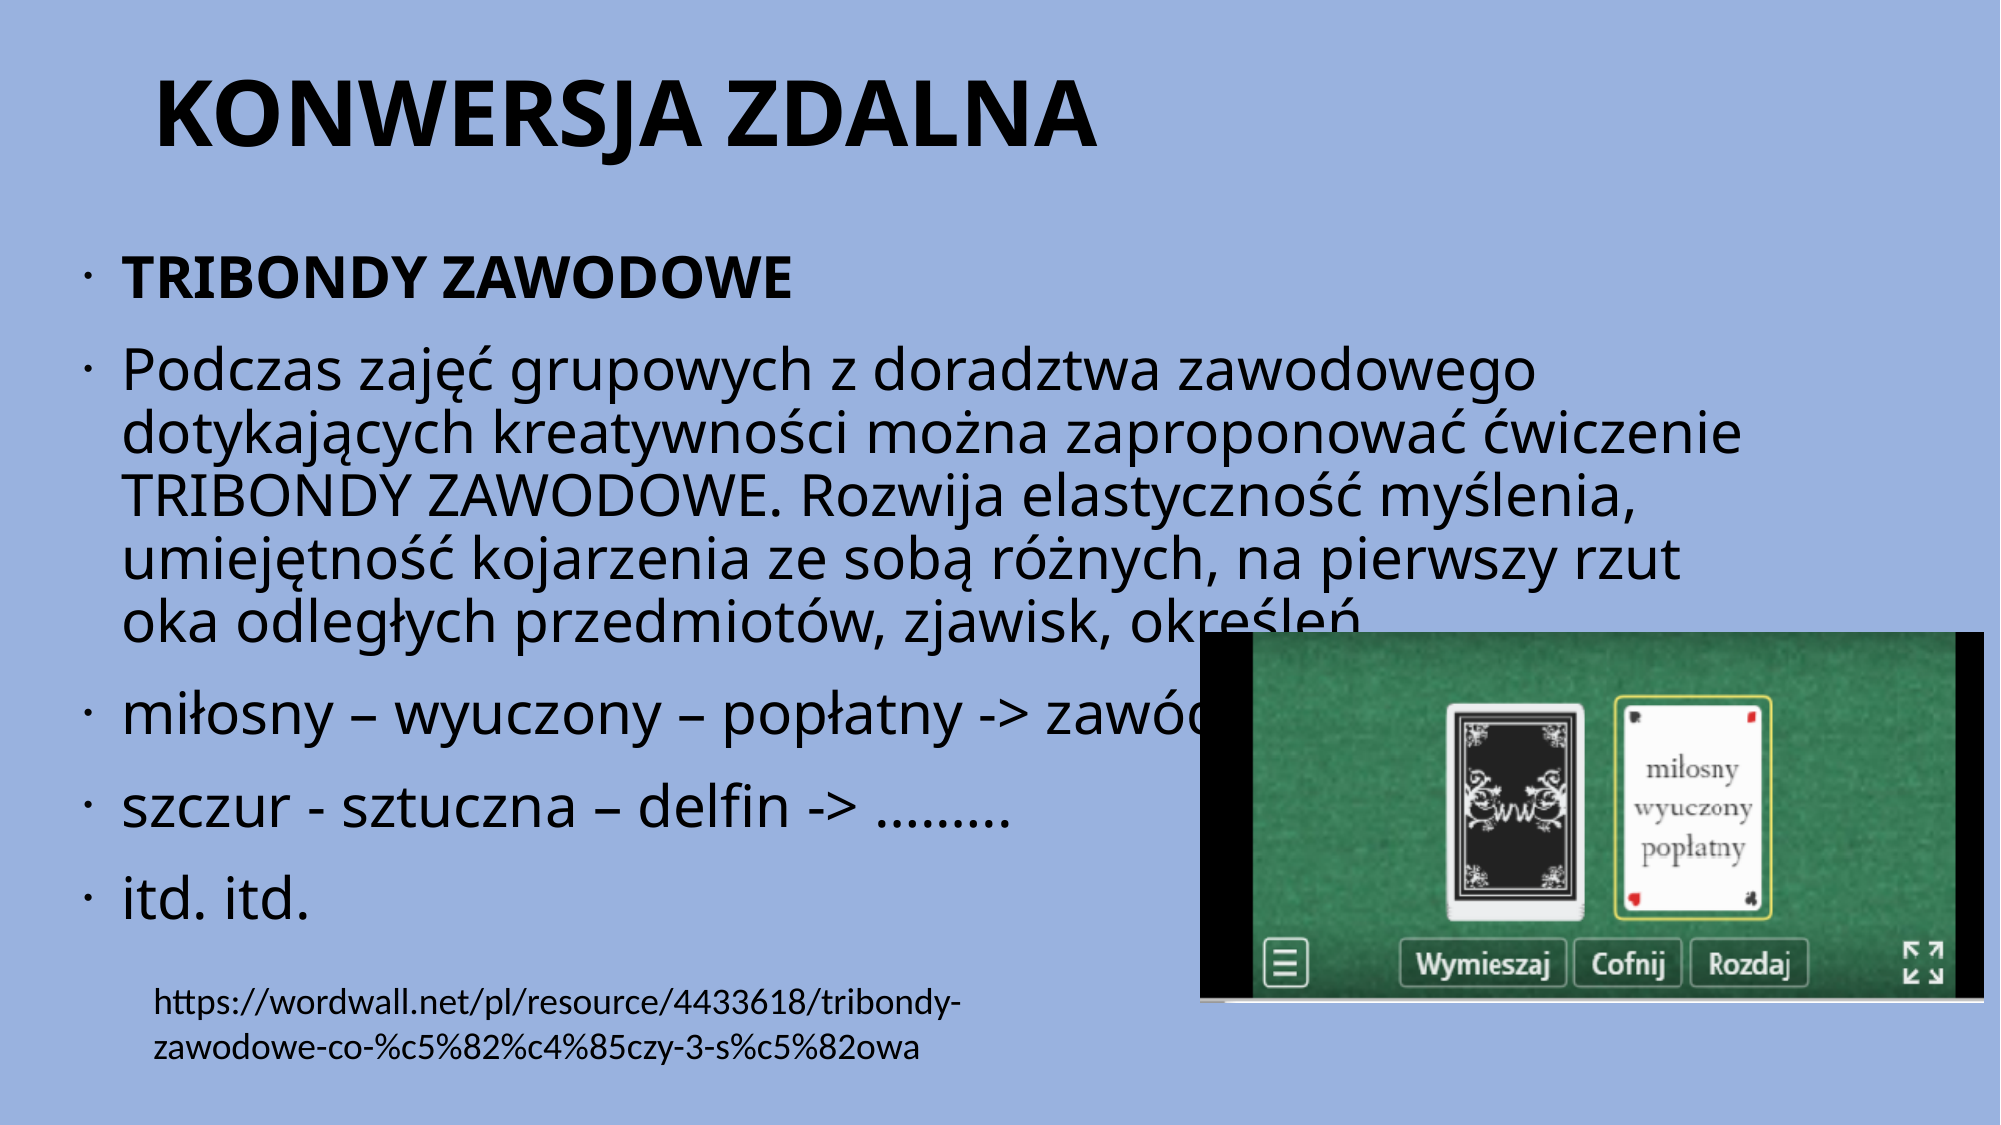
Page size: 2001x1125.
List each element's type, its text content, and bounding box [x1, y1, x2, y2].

text_box https://wordwall.net/pl/resource/4433618/tribondy-zawodowe-co-%c5%82%c4%85czy-3-s%c5%82owa [138, 970, 1139, 1075]
picture [1200, 632, 1984, 1003]
list TRIBONDY ZAWODOWE Podczas zajęć grupowych z doradztwa zawodowego dotykających kreatywności można zaproponować ćwiczenie TRIBONDY ZAWODOWE. Rozwija elastyczność myślenia, umiejętność kojarzenia ze sobą różnych, na pierwszy rzut oka odległych przedmiotów, zjawisk, określeń. miłosny – wyuczony – popłatny -> zawód szczur - sztuczna – delfin -> ….….. itd. itd. [68, 240, 1794, 1088]
title KONWERSJA ZDALNA [137, 59, 1863, 278]
